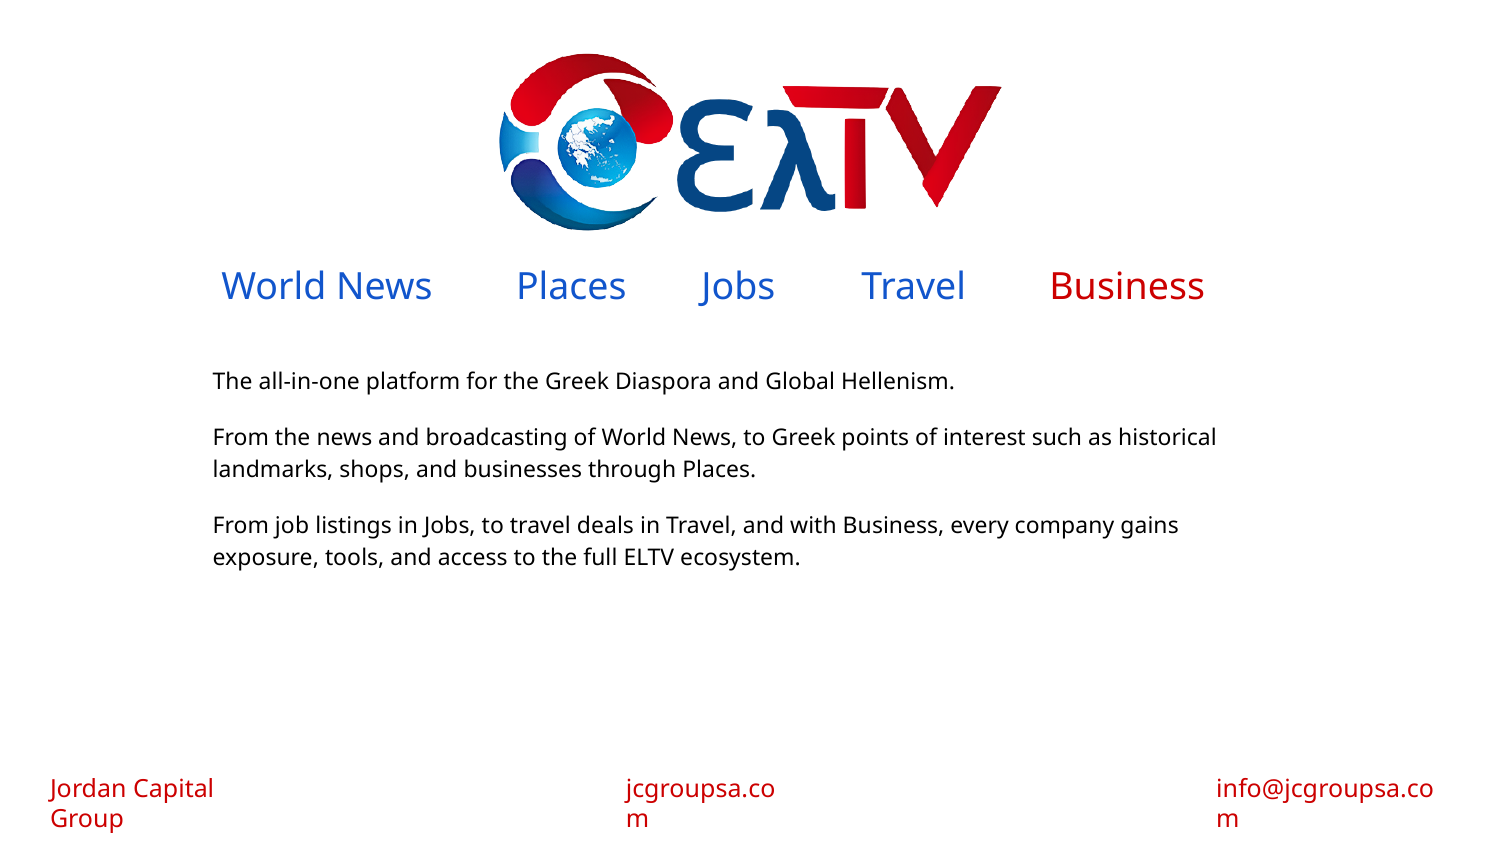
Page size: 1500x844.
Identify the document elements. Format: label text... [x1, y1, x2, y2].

text_box World News [206, 246, 465, 322]
text_box The all-in-one platform for the Greek Diaspora and Global Hellenism. From the news and broadcasting of World News, to Greek points of interest such as historical landmarks, shops, and businesses through Places. From job listings in Jobs, to travel deals in Travel, and with Business, every company gains exposure, tools, and access to the full ELTV ecosystem. [197, 347, 1291, 585]
picture [498, 51, 1002, 235]
text_box Jordan Capital Group [35, 757, 305, 844]
text_box Jobs [686, 246, 814, 322]
text_box Travel [846, 246, 998, 322]
text_box Places [501, 246, 659, 322]
text_box Business [1034, 246, 1230, 322]
text_box info@jcgroupsa.com [1201, 757, 1471, 844]
text_box jcgroupsa.com [610, 757, 806, 844]
